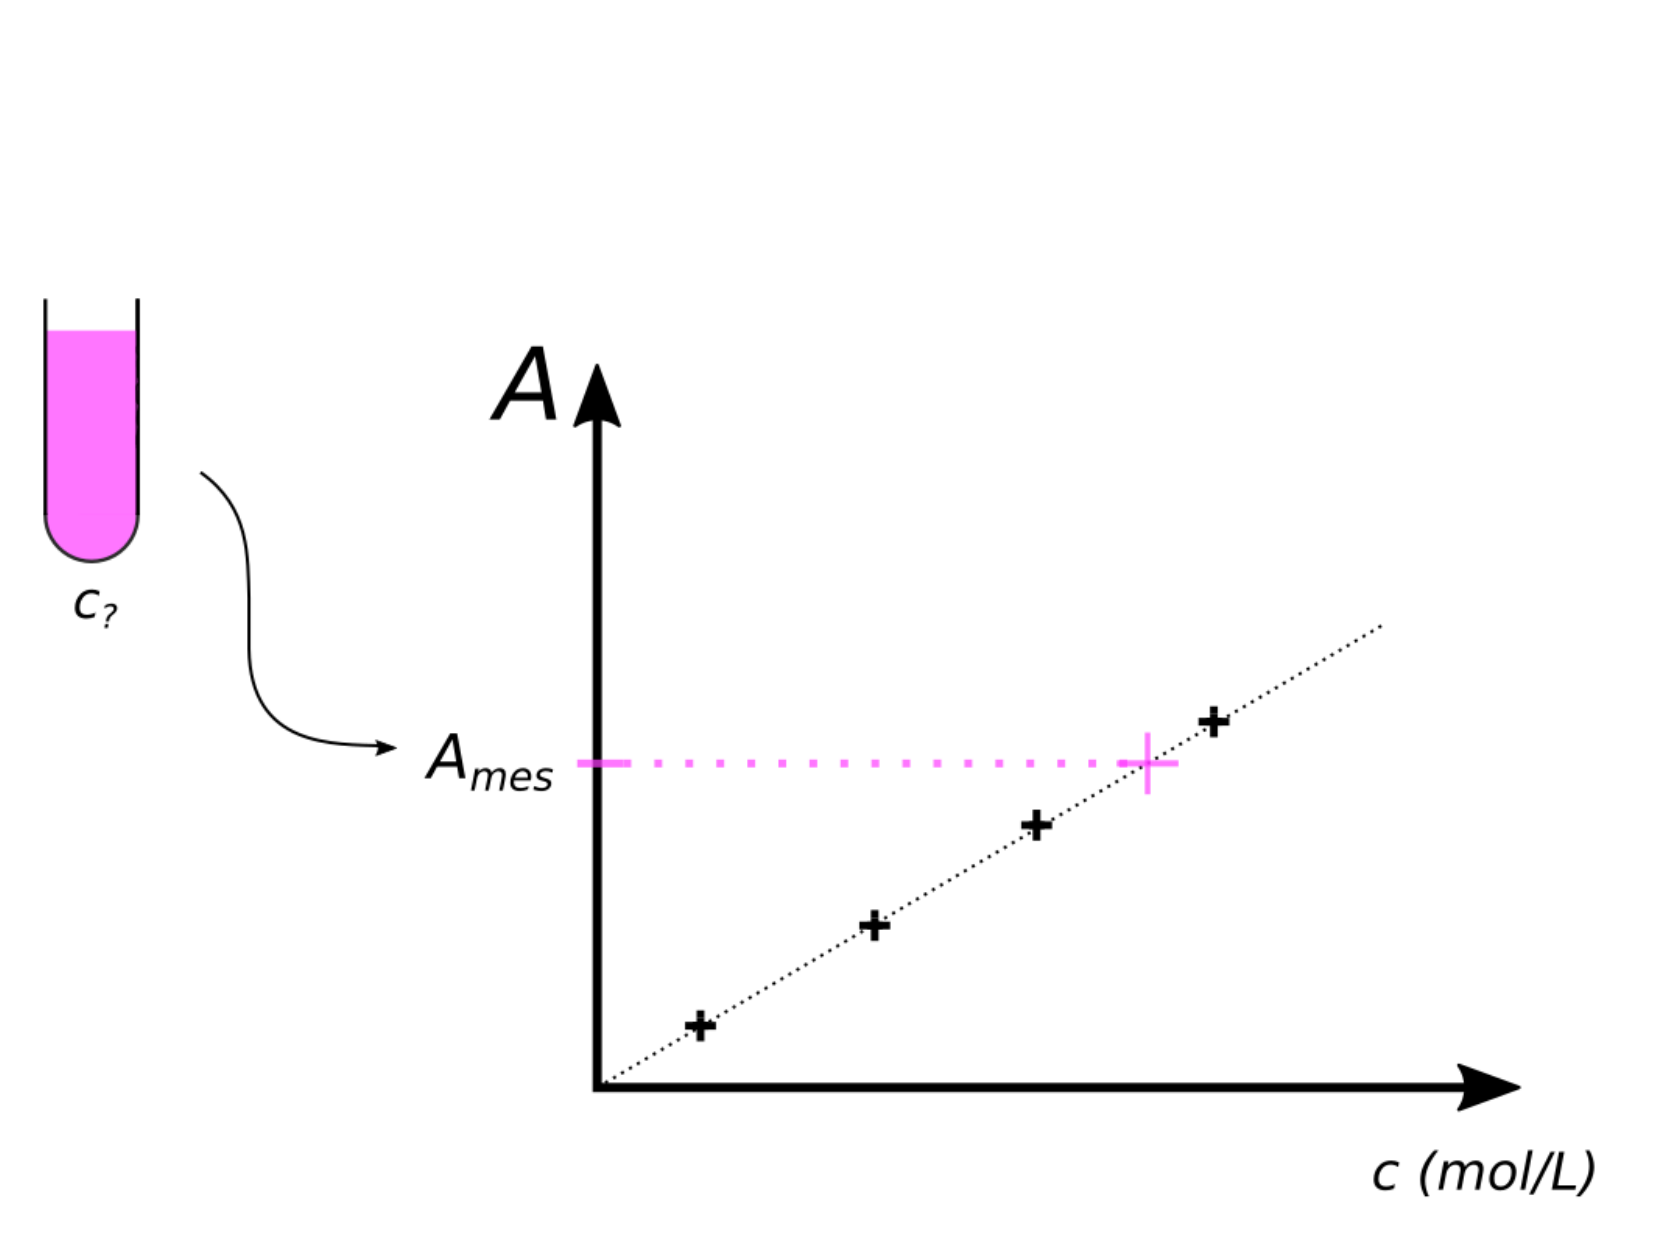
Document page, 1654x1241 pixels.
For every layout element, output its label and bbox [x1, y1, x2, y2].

picture [0, 283, 1654, 1234]
